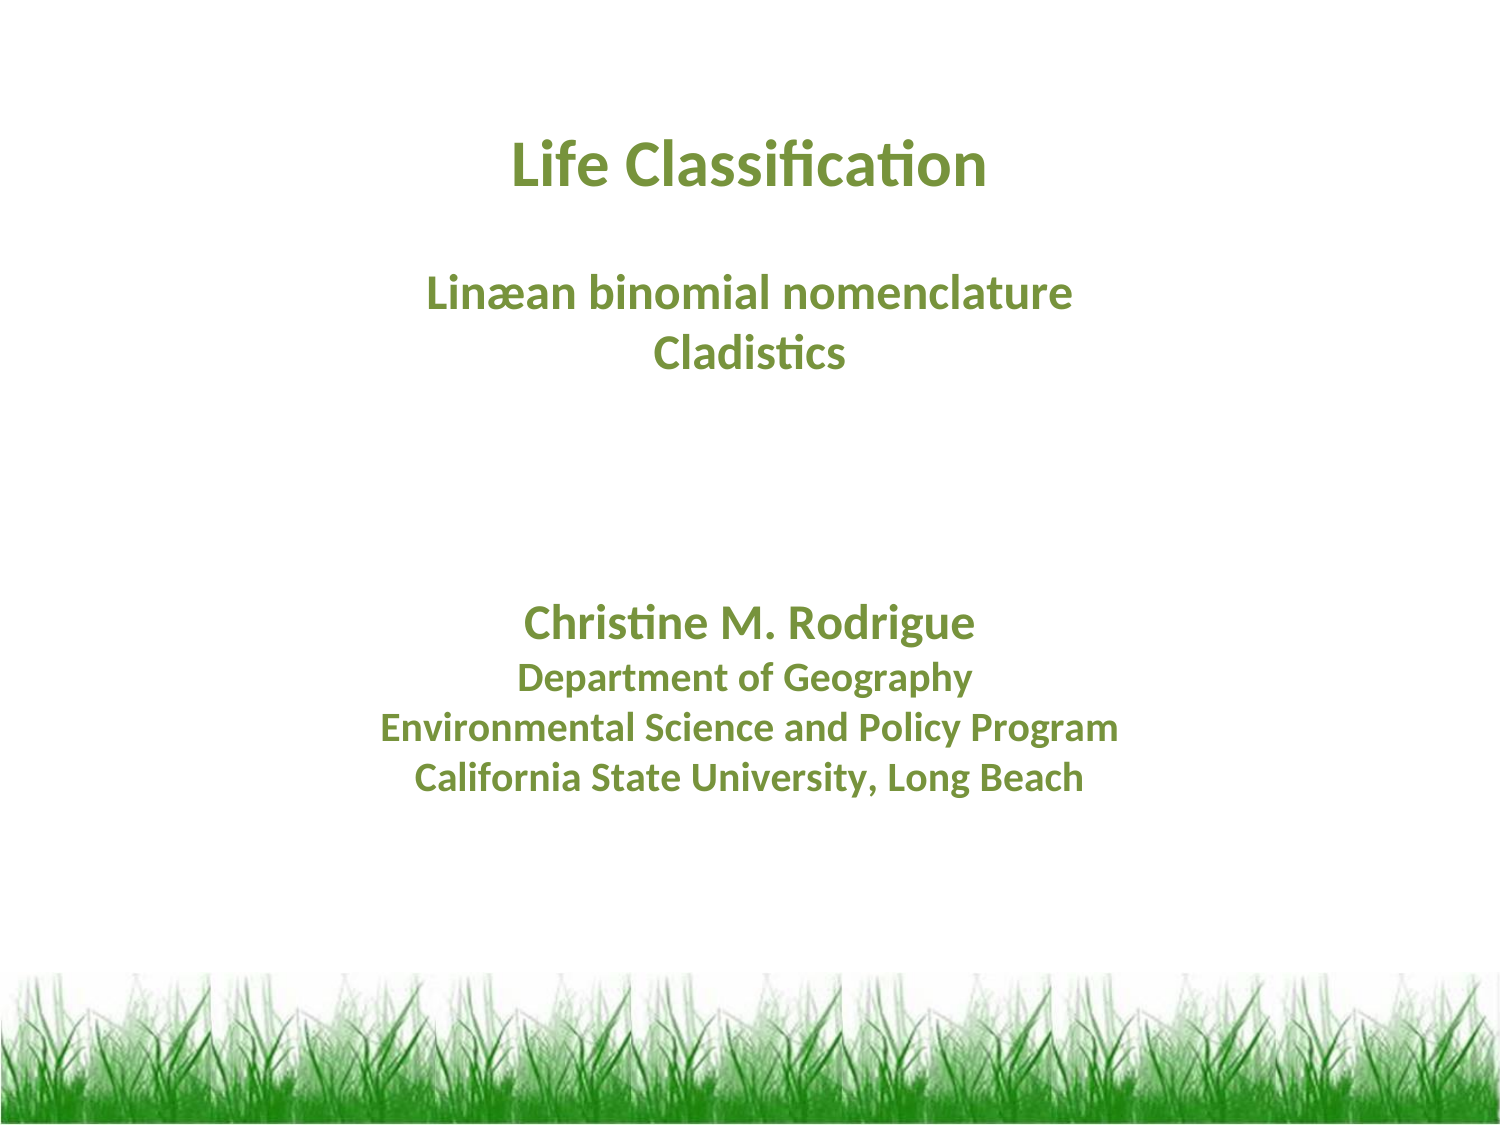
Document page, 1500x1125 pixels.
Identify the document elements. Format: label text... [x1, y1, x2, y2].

picture [0, 972, 1500, 1125]
text_box Life Classification Linæan binomial nomenclature Cladistics Christine M. Rodrigue Department of Geography Environmental Science and Policy Program California State University, Long Beach [150, 112, 1351, 808]
